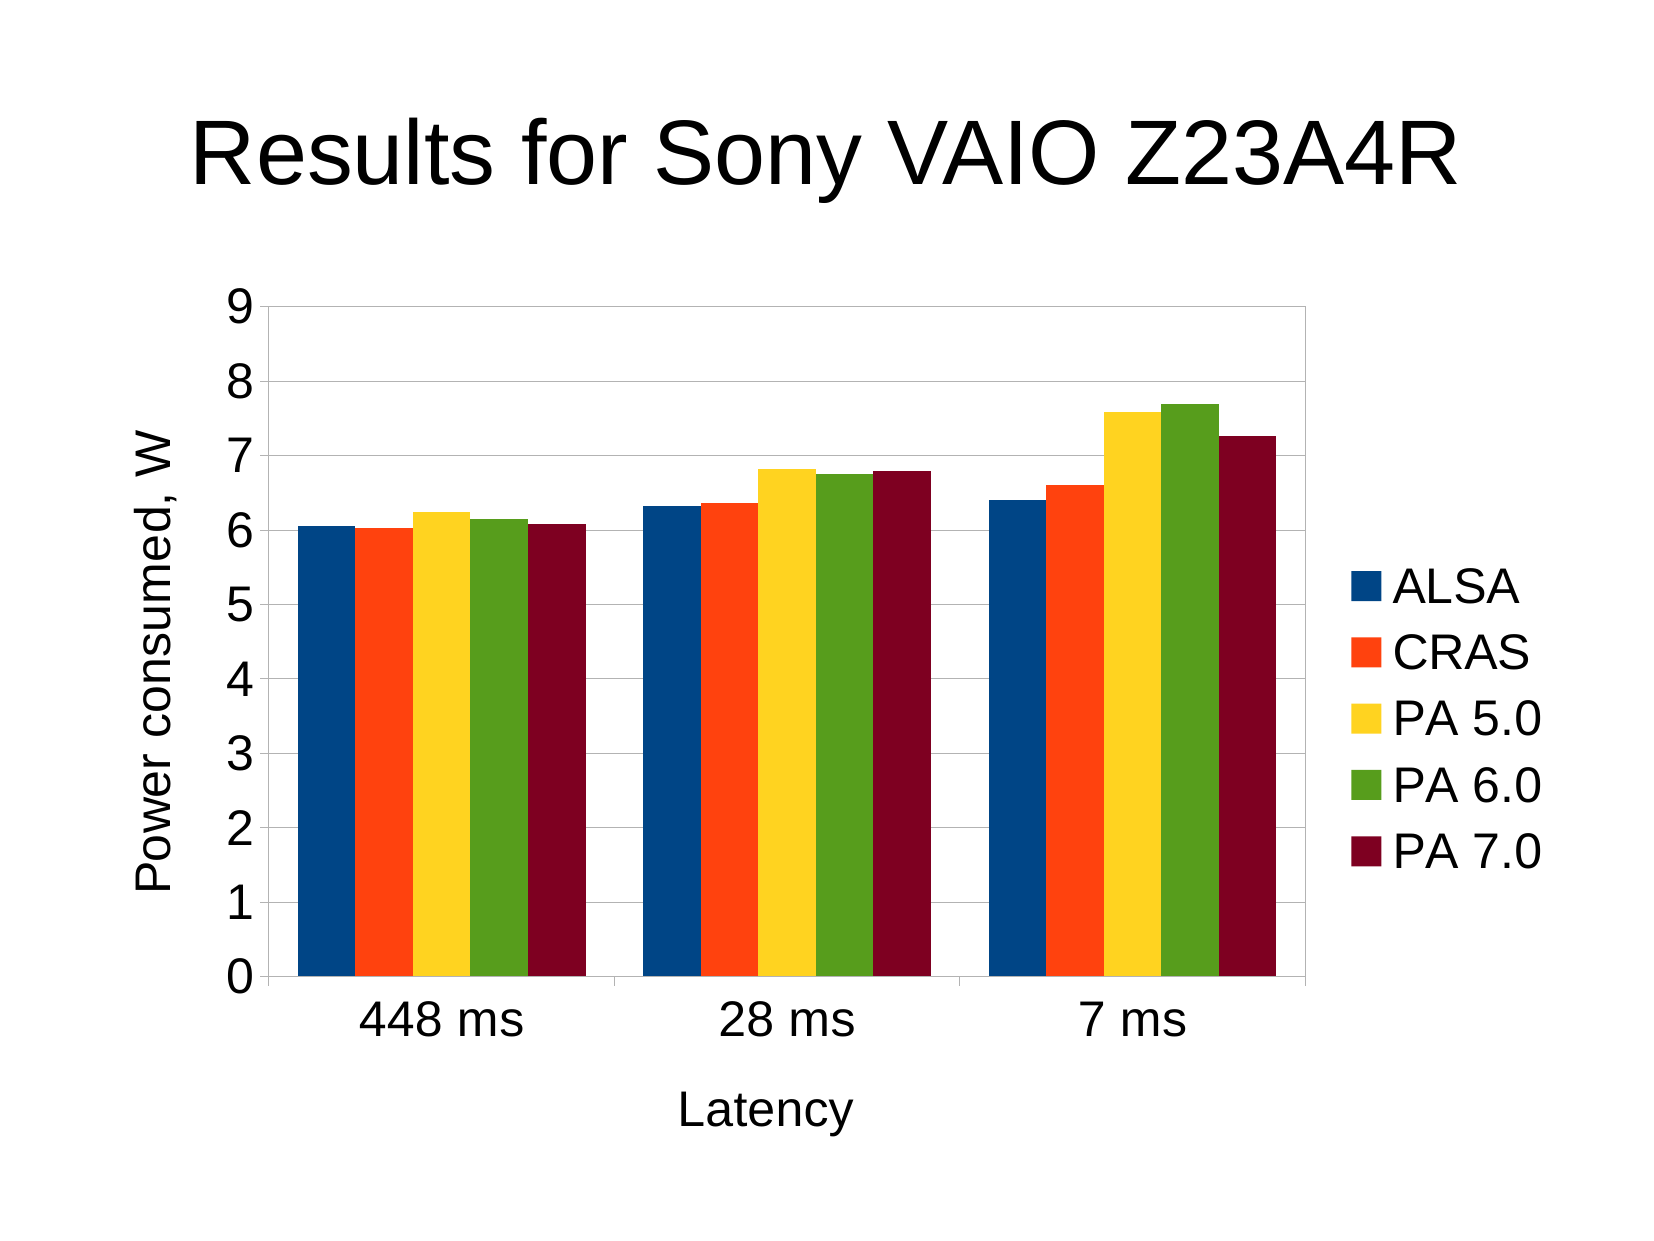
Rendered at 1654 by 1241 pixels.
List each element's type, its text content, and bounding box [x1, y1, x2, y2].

chart [83, 260, 1572, 1178]
title Results for Sony VAIO Z23A4R [82, 49, 1571, 257]
